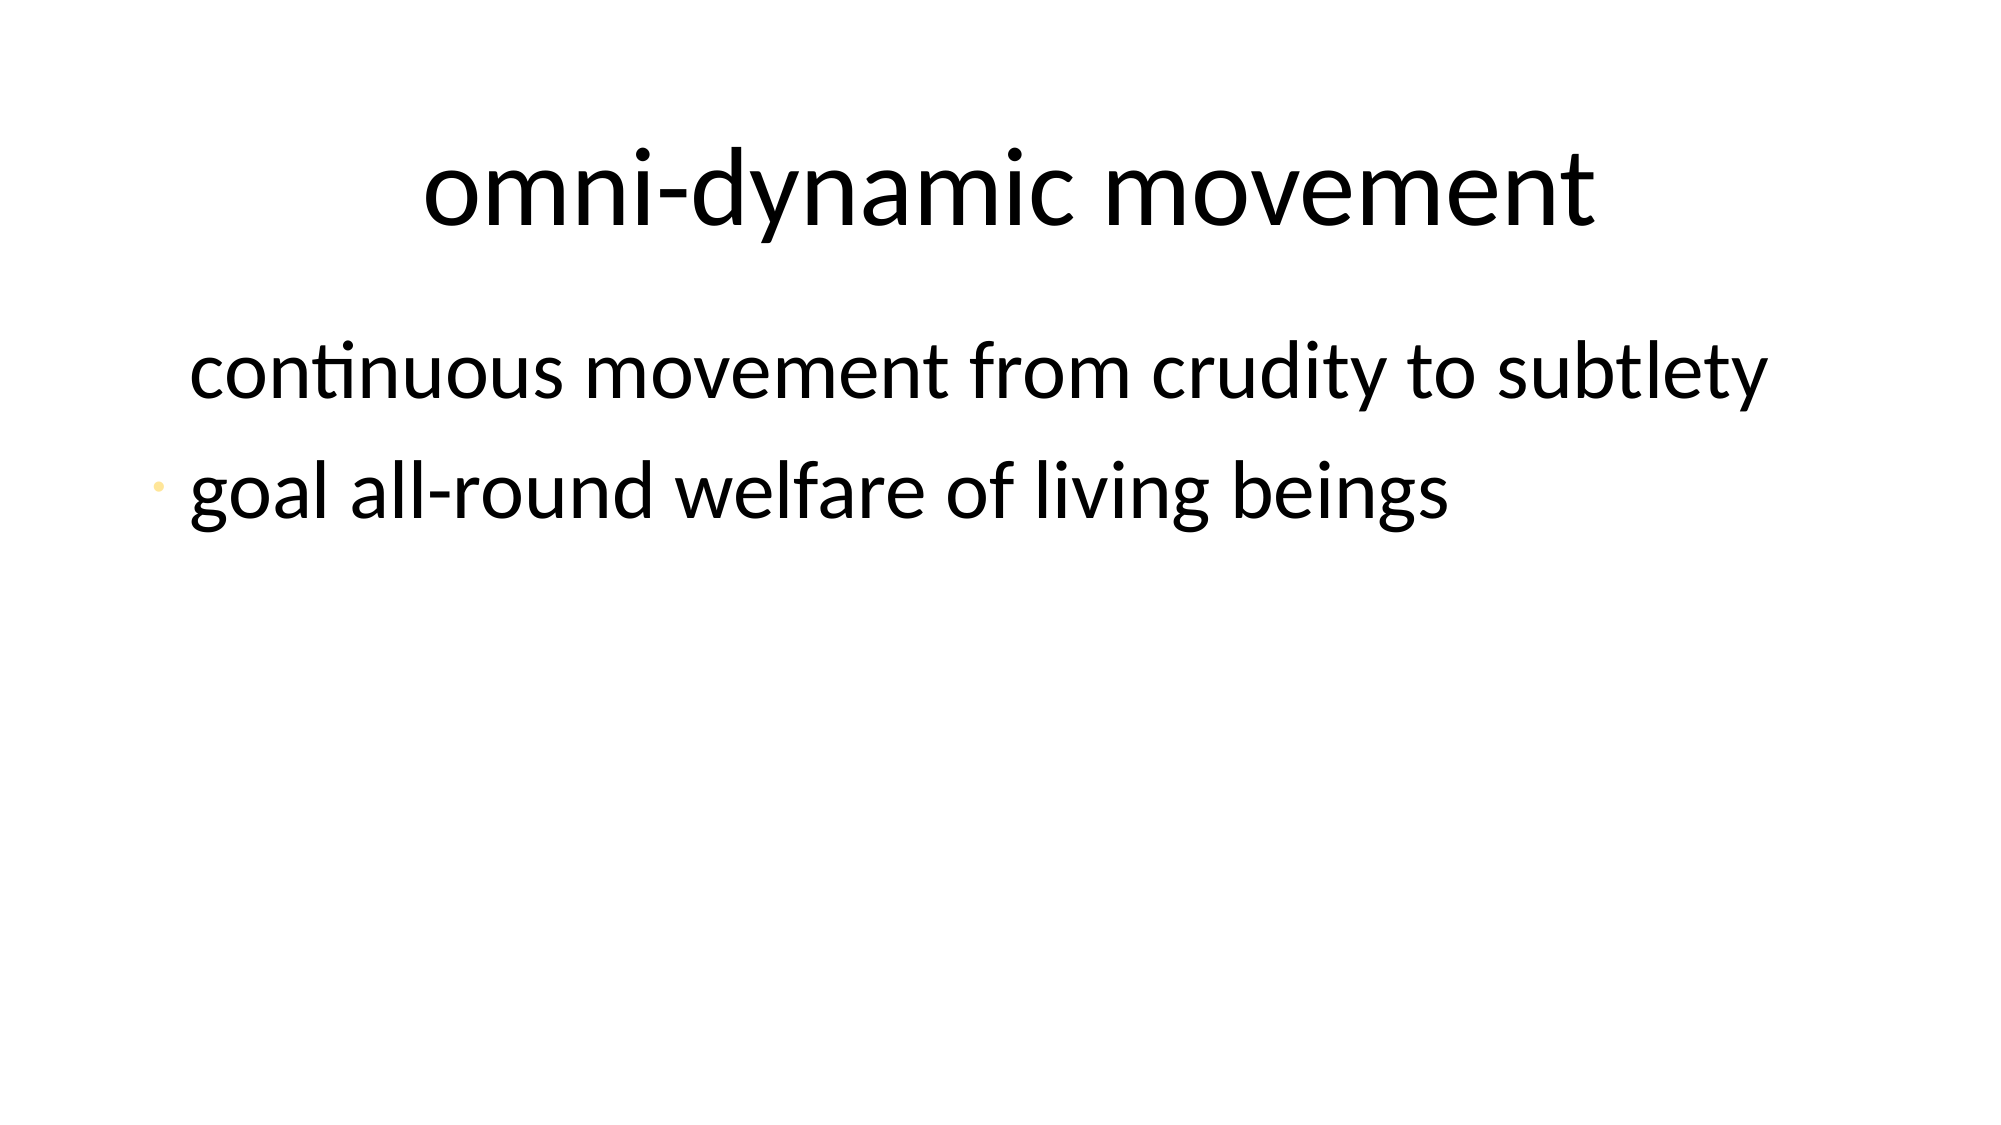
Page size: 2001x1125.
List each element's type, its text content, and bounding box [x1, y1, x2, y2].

list omni-dynamic movement continuous movement from crudity to subtlety goal all-round welfare of living beings [137, 120, 1863, 582]
